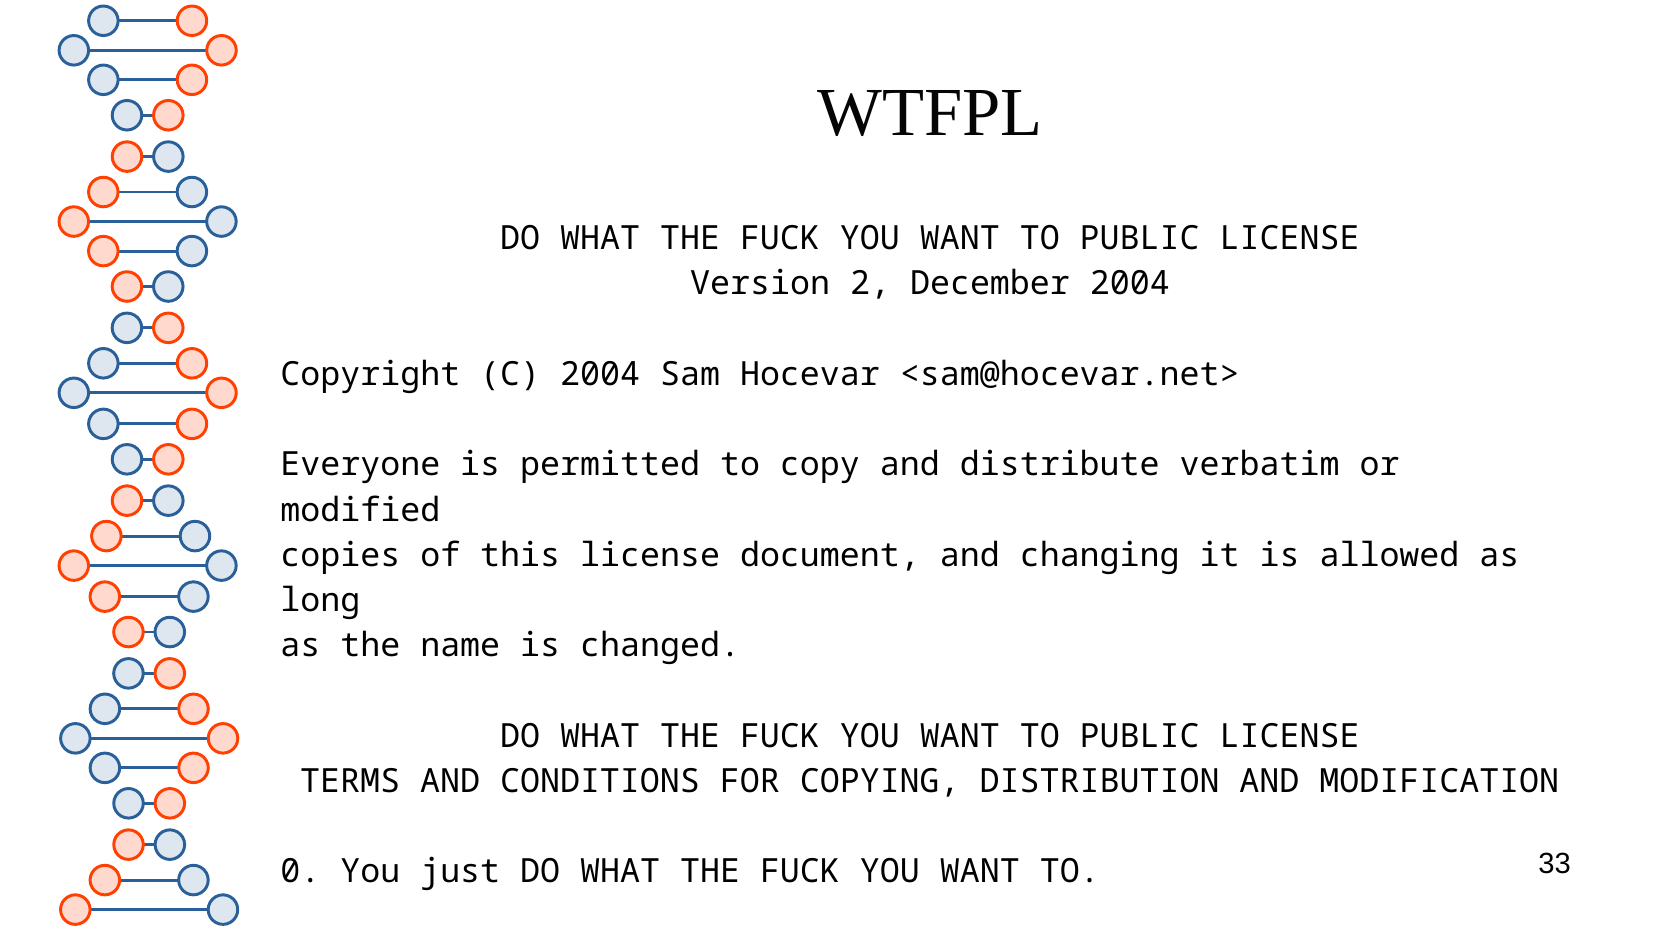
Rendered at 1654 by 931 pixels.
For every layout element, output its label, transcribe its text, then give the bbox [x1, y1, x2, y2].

text_box DO WHAT THE FUCK YOU WANT TO PUBLIC LICENSE Version 2, December 2004 Copyright (C) 2004 Sam Hocevar <sam@hocevar.net> Everyone is permitted to copy and distribute verbatim or modified copies of this license document, and changing it is allowed as long as the name is changed. DO WHAT THE FUCK YOU WANT TO PUBLIC LICENSE TERMS AND CONDITIONS FOR COPYING, DISTRIBUTION AND MODIFICATION 0. You just DO WHAT THE FUCK YOU WANT TO. [265, 206, 1595, 827]
title WTFPL [265, 35, 1595, 189]
